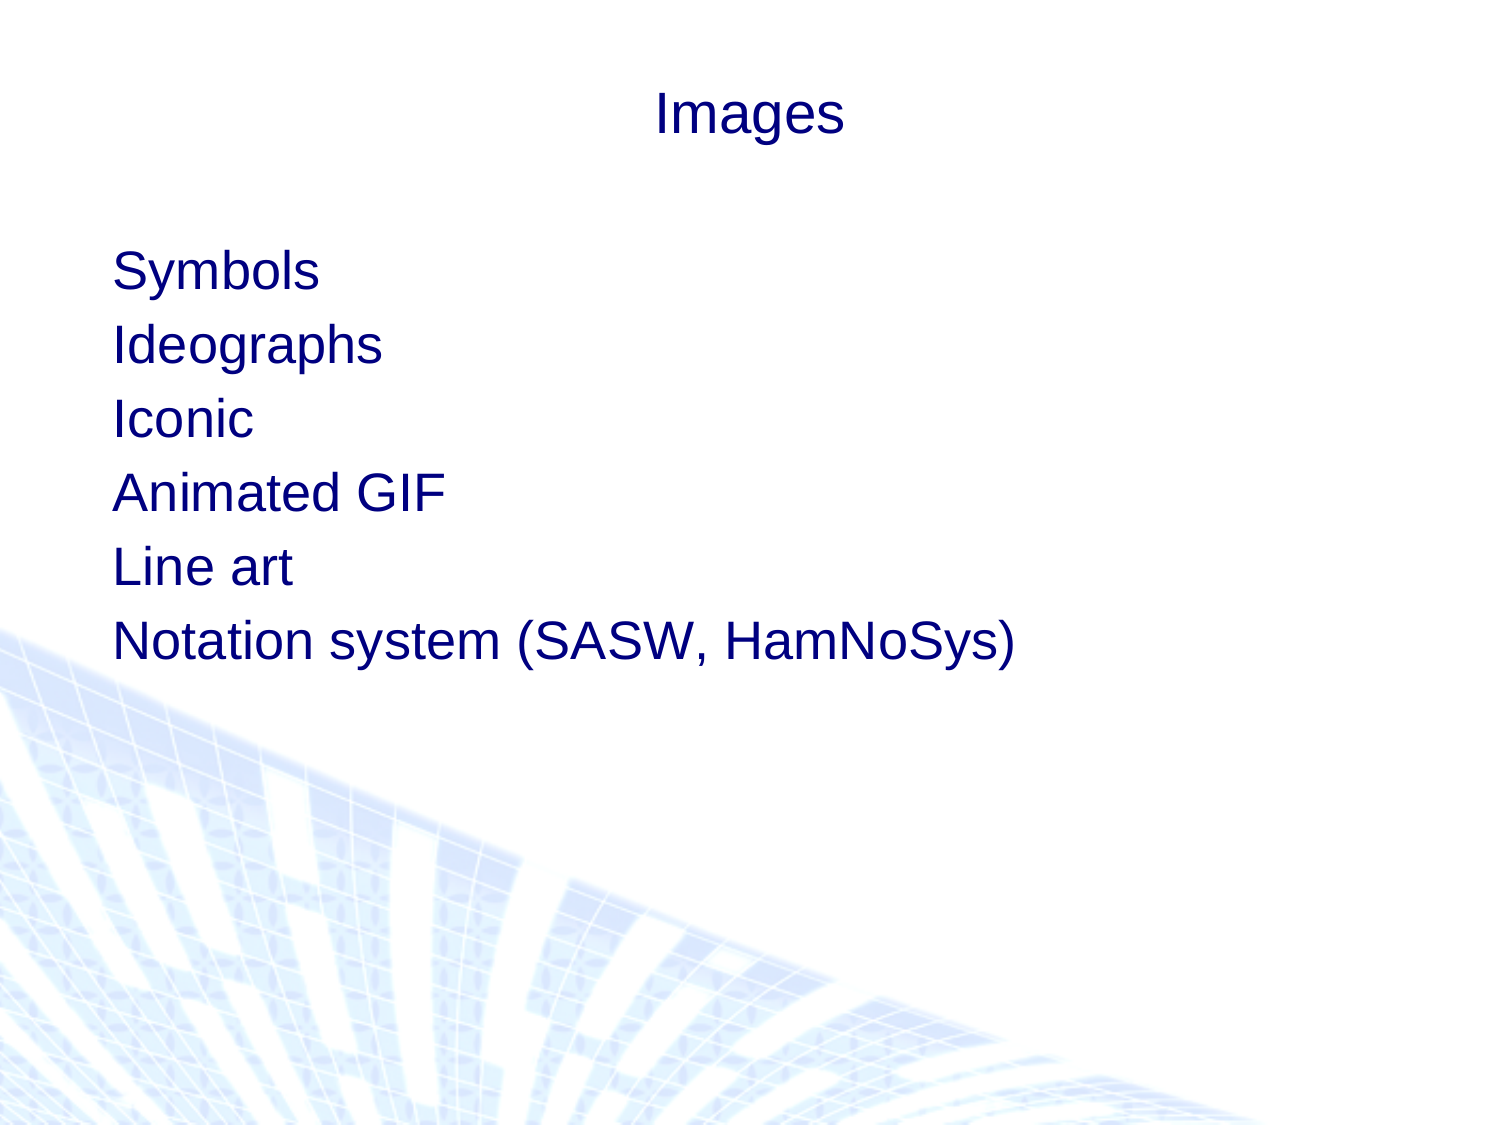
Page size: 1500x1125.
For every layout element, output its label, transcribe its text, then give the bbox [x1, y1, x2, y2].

list Symbols Ideographs Iconic Animated GIF Line art Notation system (SASW, HamNoSys) [112, 240, 1388, 1034]
title Images [112, 19, 1388, 207]
picture [0, 600, 1306, 1125]
